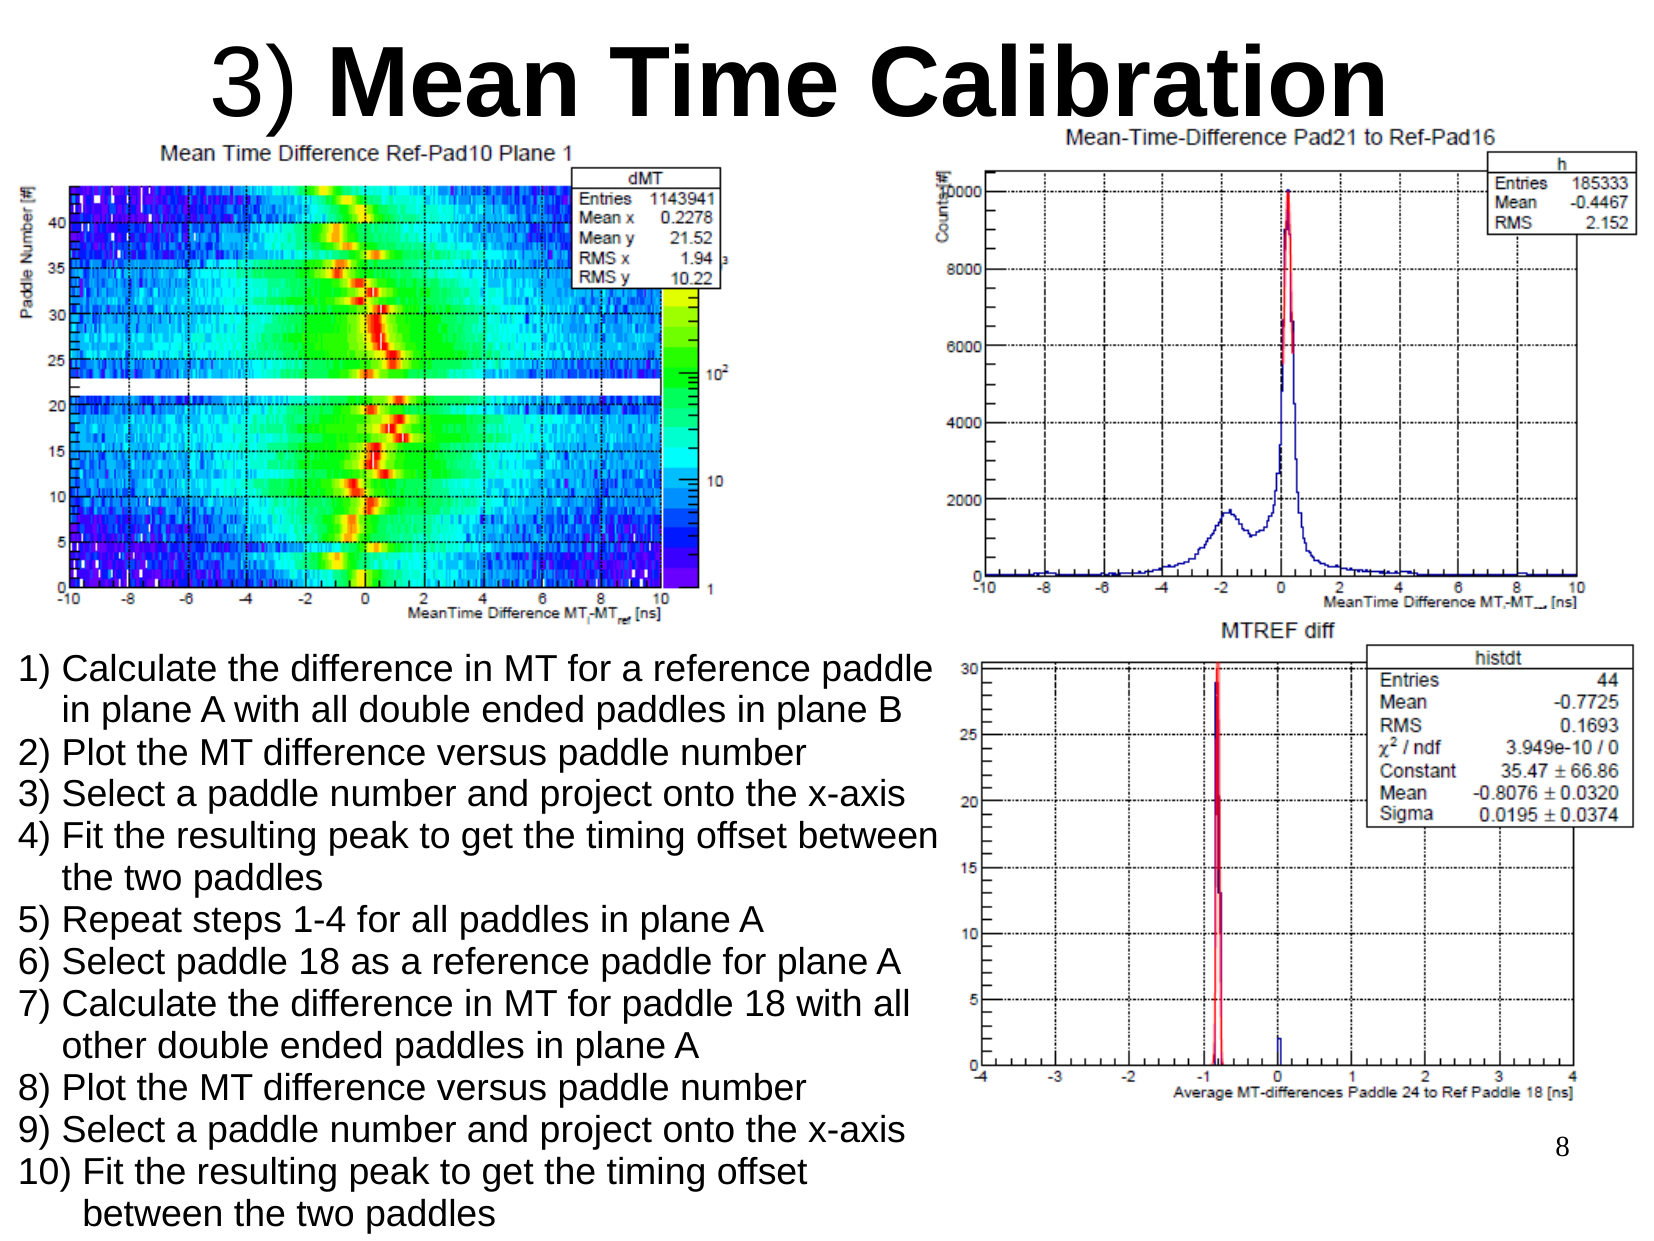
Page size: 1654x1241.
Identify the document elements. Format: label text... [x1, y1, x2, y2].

text_box Calculate the difference in MT for a reference paddle in plane A with all double ended paddles in plane B Plot the MT difference versus paddle number Select a paddle number and project onto the x-axis Fit the resulting peak to get the timing offset between the two paddles Repeat steps 1-4 for all paddles in plane A Select paddle 18 as a reference paddle for plane A Calculate the difference in MT for paddle 18 with all other double ended paddles in plane A Plot the MT difference versus paddle number Select a paddle number and project onto the x-axis Fit the resulting peak to get the timing offset between the two paddles [3, 639, 966, 1241]
picture [928, 117, 1651, 1105]
text_box 3) Mean Time Calibration [195, 18, 1434, 151]
picture [6, 138, 742, 634]
